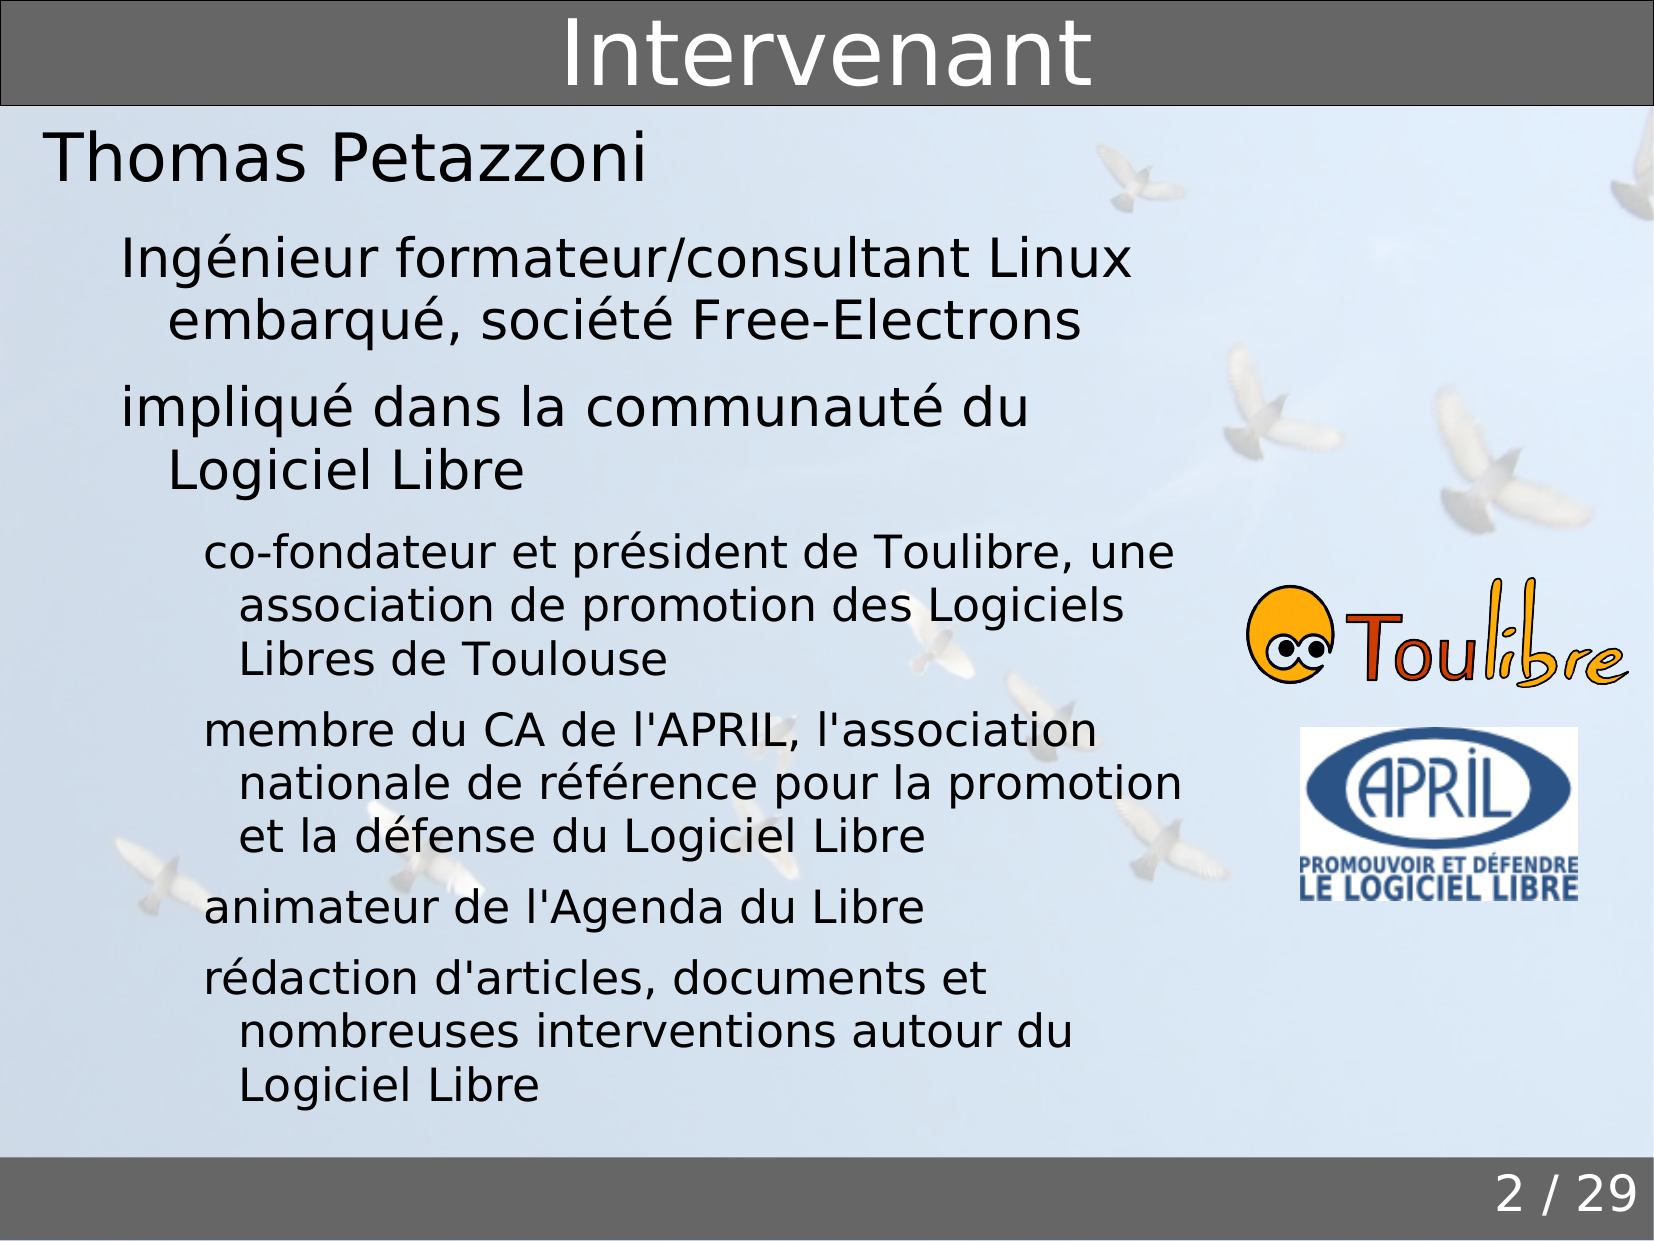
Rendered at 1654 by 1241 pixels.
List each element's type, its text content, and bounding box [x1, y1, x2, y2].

picture [1246, 577, 1629, 688]
picture [1300, 727, 1578, 901]
title Intervenant [0, 0, 1654, 108]
list Thomas Petazzoni Ingénieur formateur/consultant Linux embarqué, société Free-Electrons impliqué dans la communauté du Logiciel Libre co-fondateur et président de Toulibre, une association de promotion des Logiciels Libres de Toulouse membre du CA de l'APRIL, l'association nationale de référence pour la promotion et la défense du Logiciel Libre animateur de l'Agenda du Libre rédaction d'articles, documents et nombreuses interventions autour du Logiciel Libre [26, 119, 1217, 1113]
